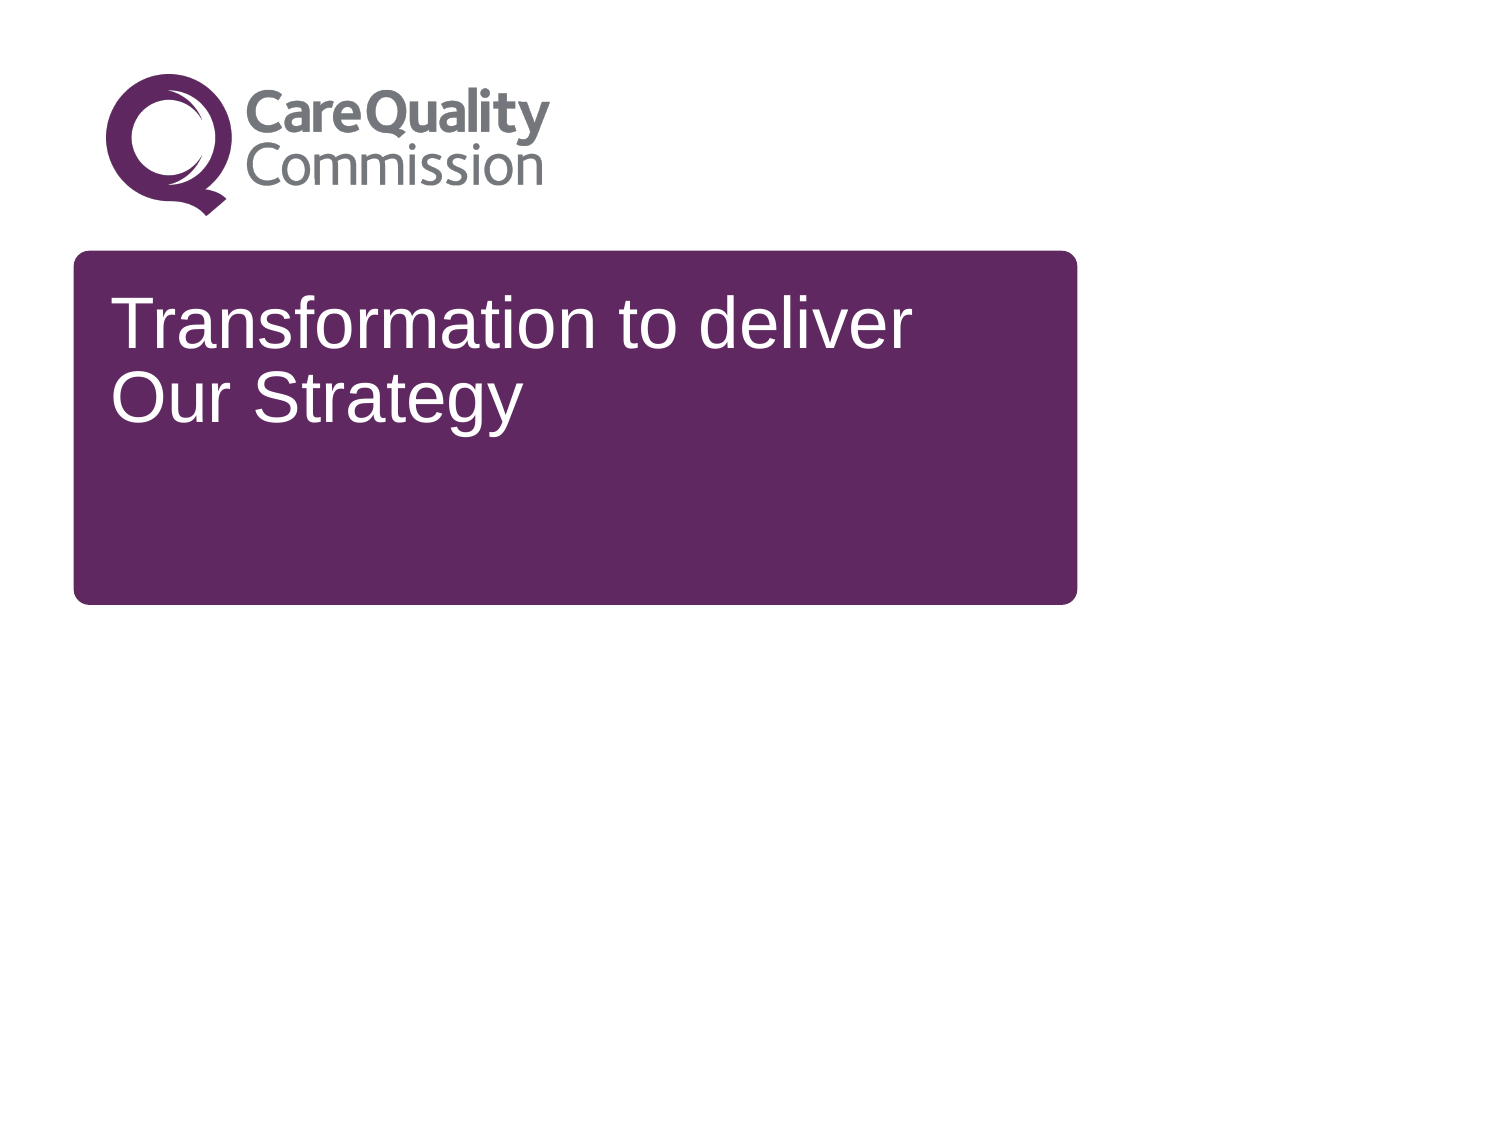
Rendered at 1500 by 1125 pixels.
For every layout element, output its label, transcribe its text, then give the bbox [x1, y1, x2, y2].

title Transformation to deliver Our Strategy [110, 289, 1049, 572]
